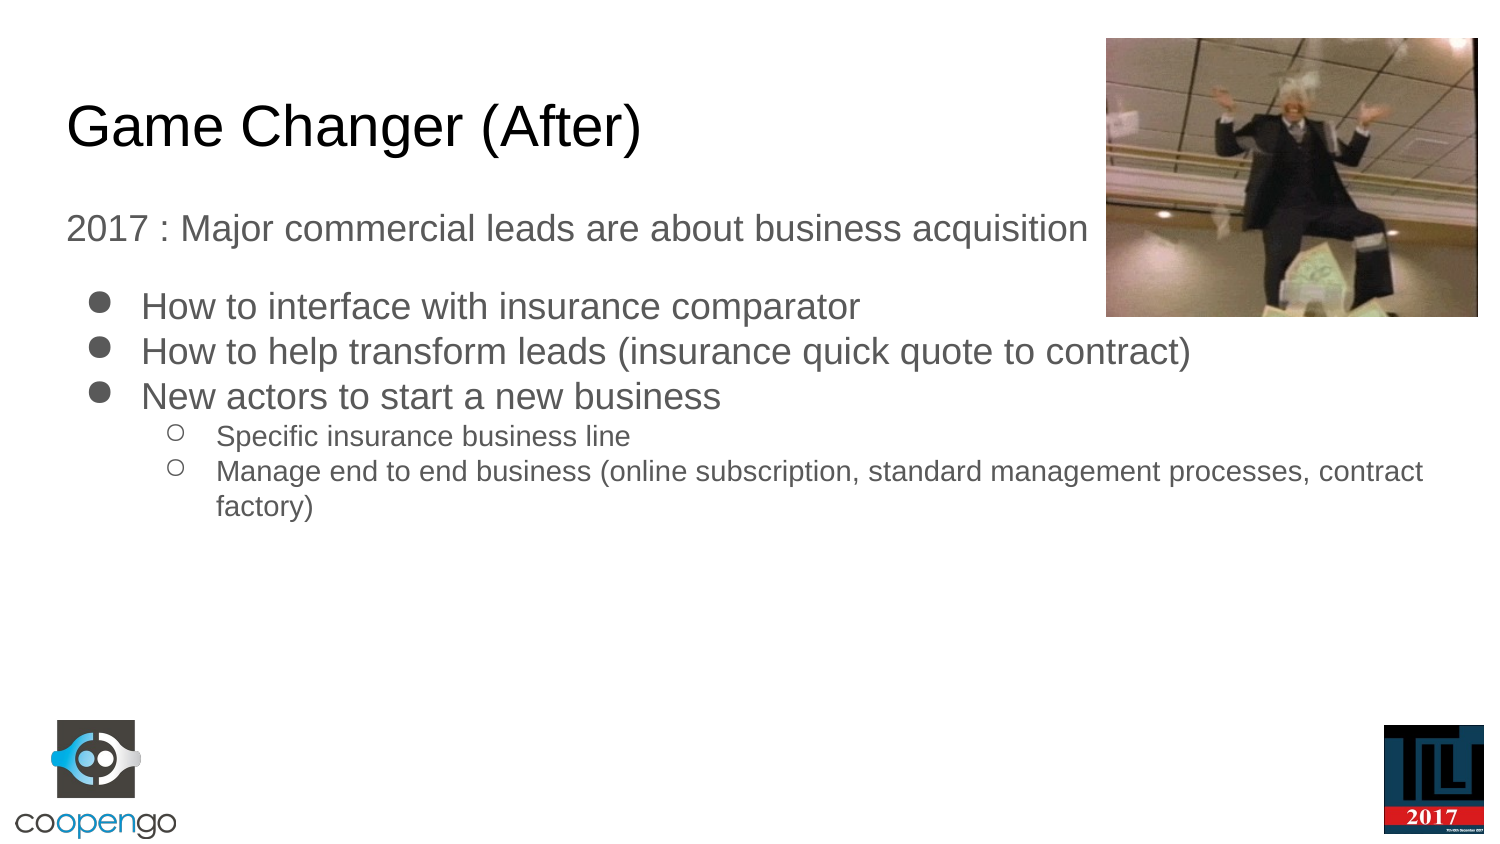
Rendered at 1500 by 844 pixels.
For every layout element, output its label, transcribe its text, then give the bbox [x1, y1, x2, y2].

picture [81, 817, 94, 830]
list 2017 : Major commercial leads are about business acquisition How to interface with insurance comparator How to help transform leads (insurance quick quote to contract) New actors to start a new business Specific insurance business line Manage end to end business (online subscription, standard management processes, contract factory) [51, 189, 1449, 750]
title Game Changer (After) [51, 72, 1106, 167]
picture [15, 720, 176, 839]
picture [1384, 725, 1484, 834]
picture [1106, 38, 1478, 317]
